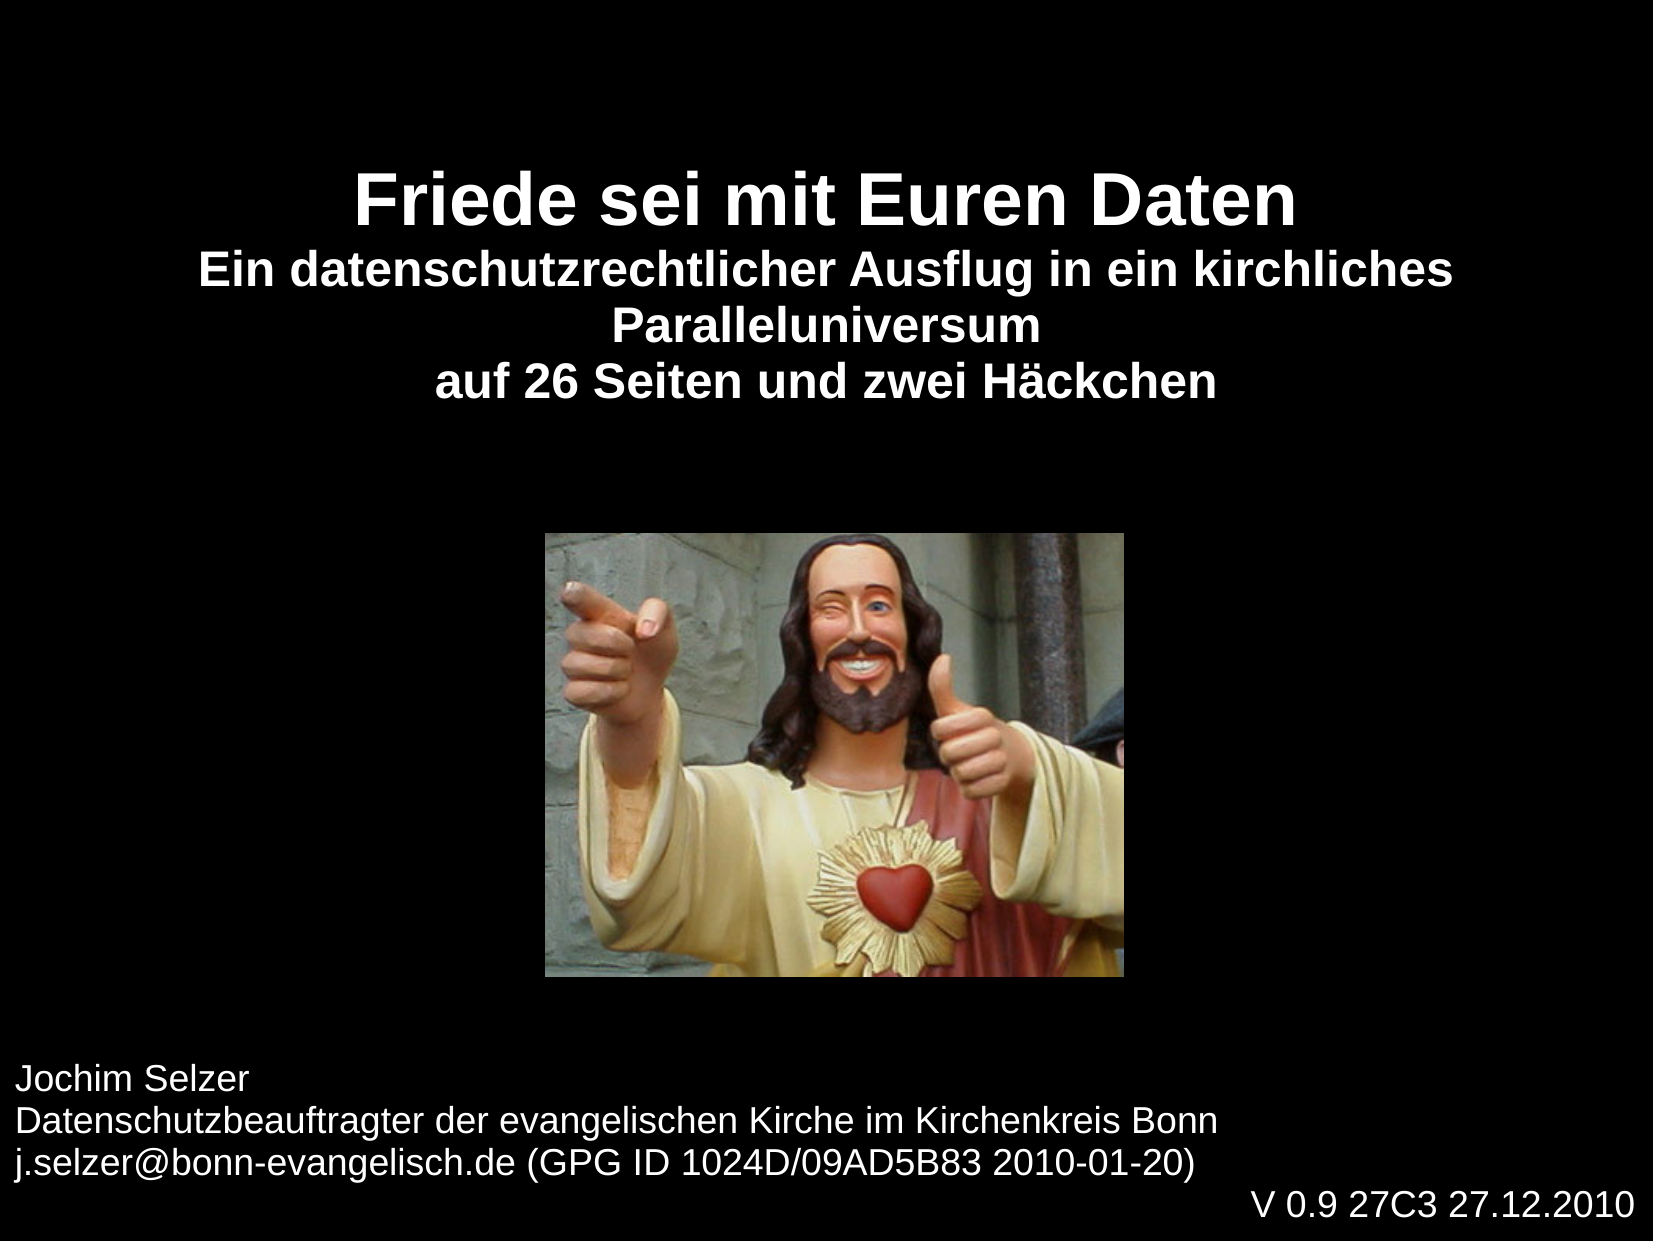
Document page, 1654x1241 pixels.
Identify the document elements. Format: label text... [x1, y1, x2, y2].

picture [545, 533, 1124, 977]
text_box Friede sei mit Euren Daten Ein datenschutzrechtlicher Ausflug in ein kirchliches Paralleluniversum auf 26 Seiten und zwei Häckchen [0, 150, 1653, 417]
text_box Jochim Selzer Datenschutzbeauftragter der evangelischen Kirche im Kirchenkreis Bonn j.selzer@bonn-evangelisch.de (GPG ID 1024D/09AD5B83 2010-01-20) V 0.9 27C3 27.12.2010 [0, 1050, 1651, 1233]
